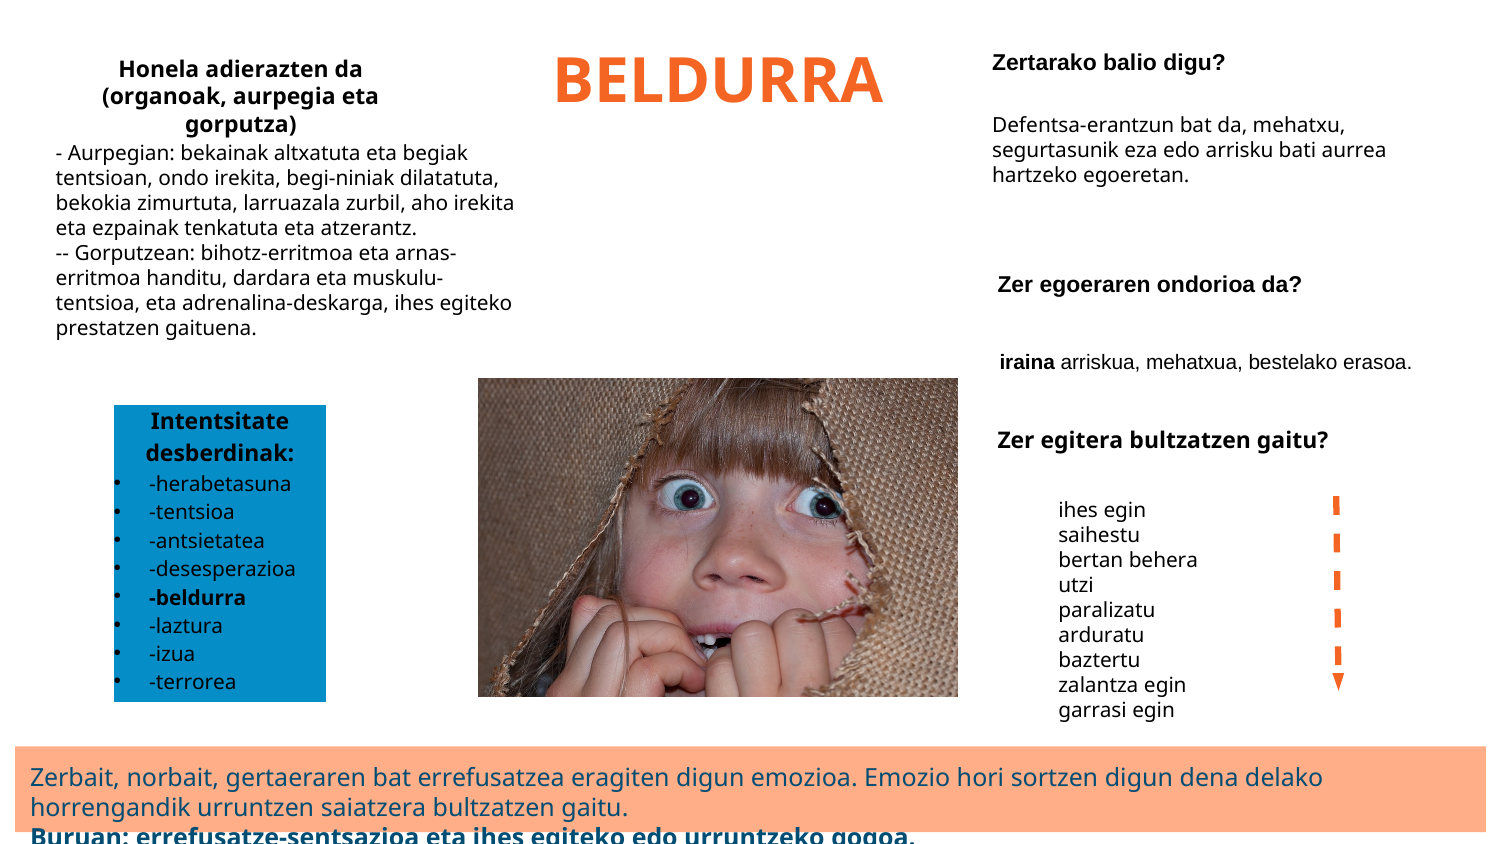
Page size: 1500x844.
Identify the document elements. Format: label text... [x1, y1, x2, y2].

text_box Defentsa-erantzun bat da, mehatxu, segurtasunik eza edo arrisku bati aurrea hartzeko egoeretan. [977, 86, 1470, 211]
table_header Intentsitate desberdinak: [114, 405, 326, 469]
text_box Zerbait, norbait, gertaeraren bat errefusatzea eragiten digun emozioa. Emozio hori sortzen digun dena delako horrengandik urruntzen saiatzera bultzatzen gaitu. Buruan: errefusatze-sentsazioa eta ihes egiteko edo urruntzeko gogoa. [15, 746, 1486, 833]
picture [478, 378, 958, 698]
text_box Zer egoeraren ondorioa da? [982, 252, 1475, 314]
table_cell -herabetasuna -tentsioa -antsietatea -desesperazioa -beldurra -laztura -izua -terrorea [114, 469, 326, 702]
text_box Zertarako balio digu? [977, 32, 1470, 83]
text_box iraina arriskua, mehatxua, bestelako erasoa. [984, 315, 1477, 408]
text_box Zer egitera bultzatzen gaitu? [982, 393, 1475, 486]
text_box Honela adierazten da (organoak, aurpegia eta gorputza) [40, 39, 442, 121]
text_box - Aurpegian: bekainak altxatuta eta begiak tentsioan, ondo irekita, begi-niniak dilatatuta, bekokia zimurtuta, larruazala zurbil, aho irekita eta ezpainak tenkatuta eta atzerantz. -- Gorputzean: bihotz-erritmoa eta arnas-erritmoa handitu, dardara eta muskulu-tentsioa, eta adrenalina-deskarga, ihes egiteko prestatzen gaituena. [40, 121, 543, 359]
text_box ihes egin saihestu bertan behera utzi paralizatu arduratu baztertu zalantza egin garrasi egin [1043, 481, 1248, 702]
title BELDURRA [533, 25, 903, 107]
